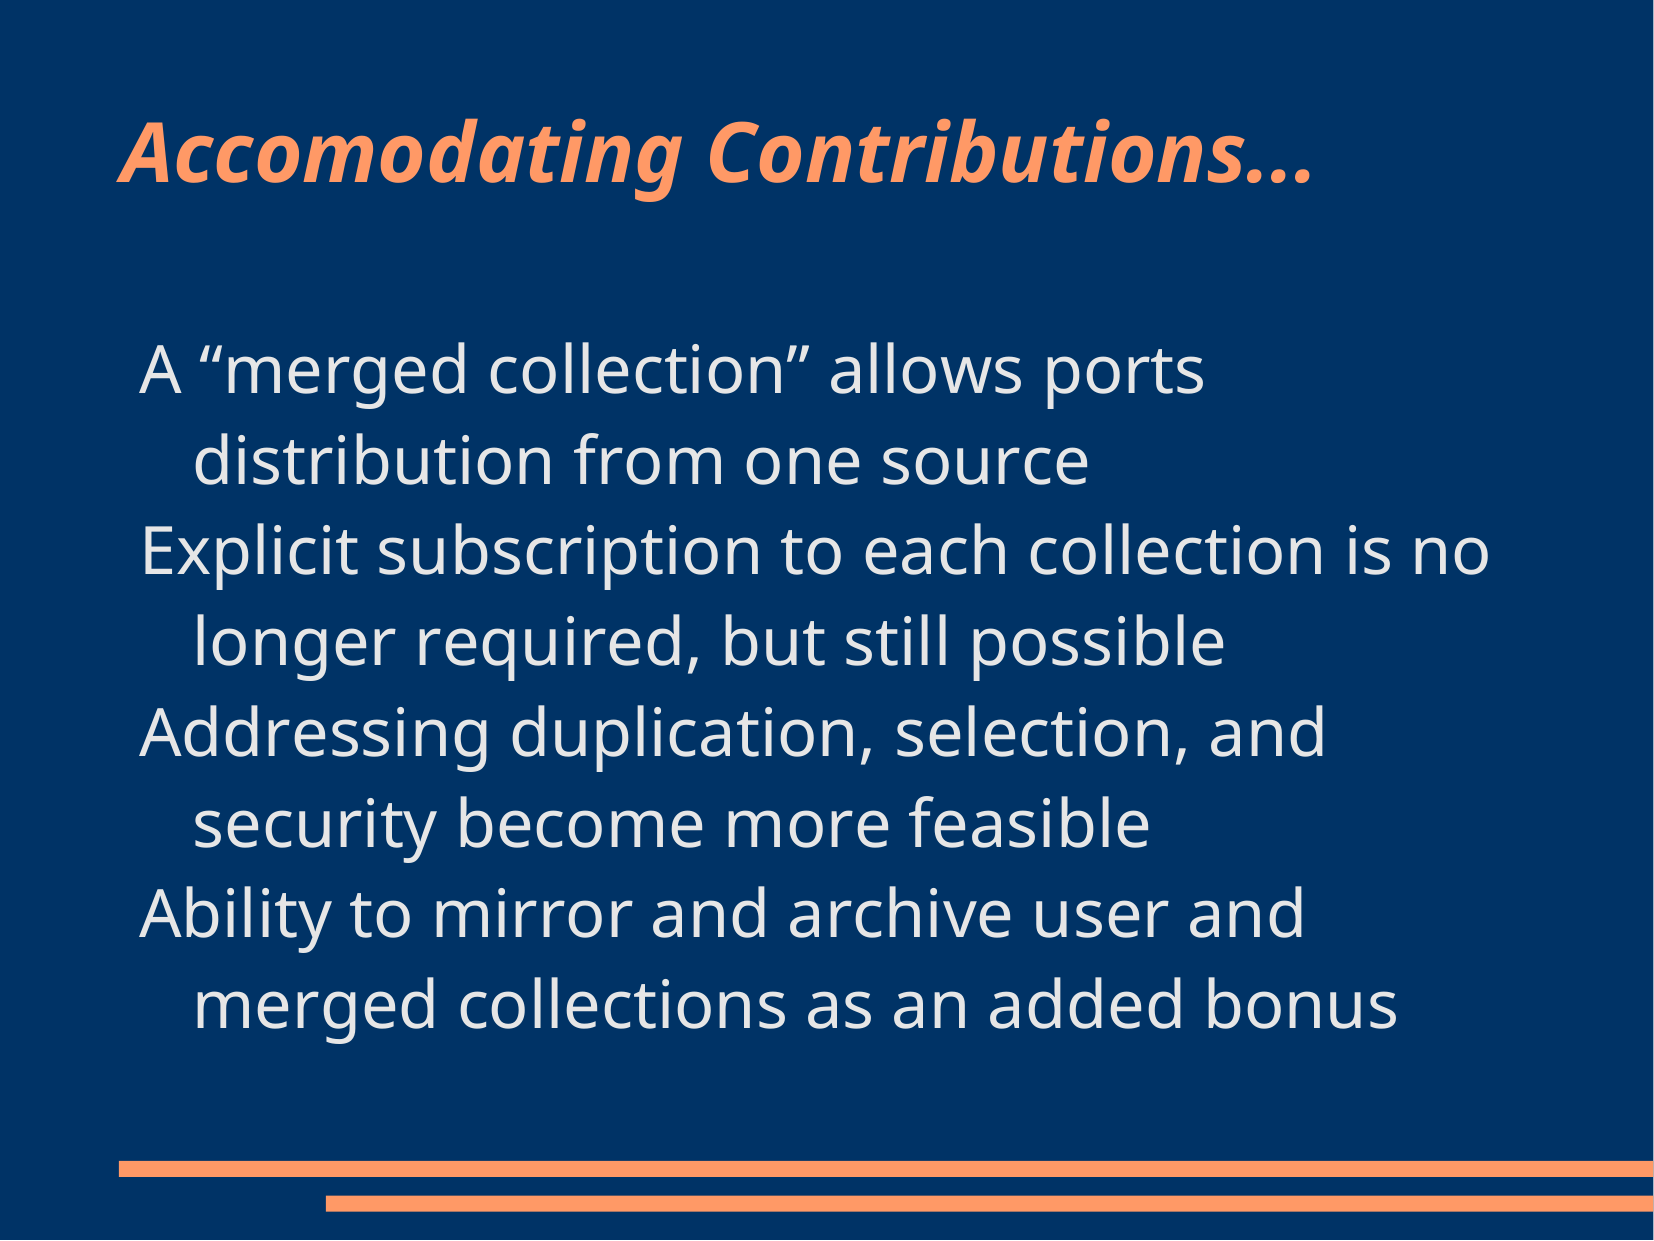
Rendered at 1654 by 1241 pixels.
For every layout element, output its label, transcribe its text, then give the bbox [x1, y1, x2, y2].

title Accomodating Contributions... [121, 46, 1534, 254]
list A “merged collection” allows ports distribution from one source Explicit subscription to each collection is no longer required, but still possible Addressing duplication, selection, and security become more feasible Ability to mirror and archive user and merged collections as an added bonus [121, 322, 1561, 1133]
